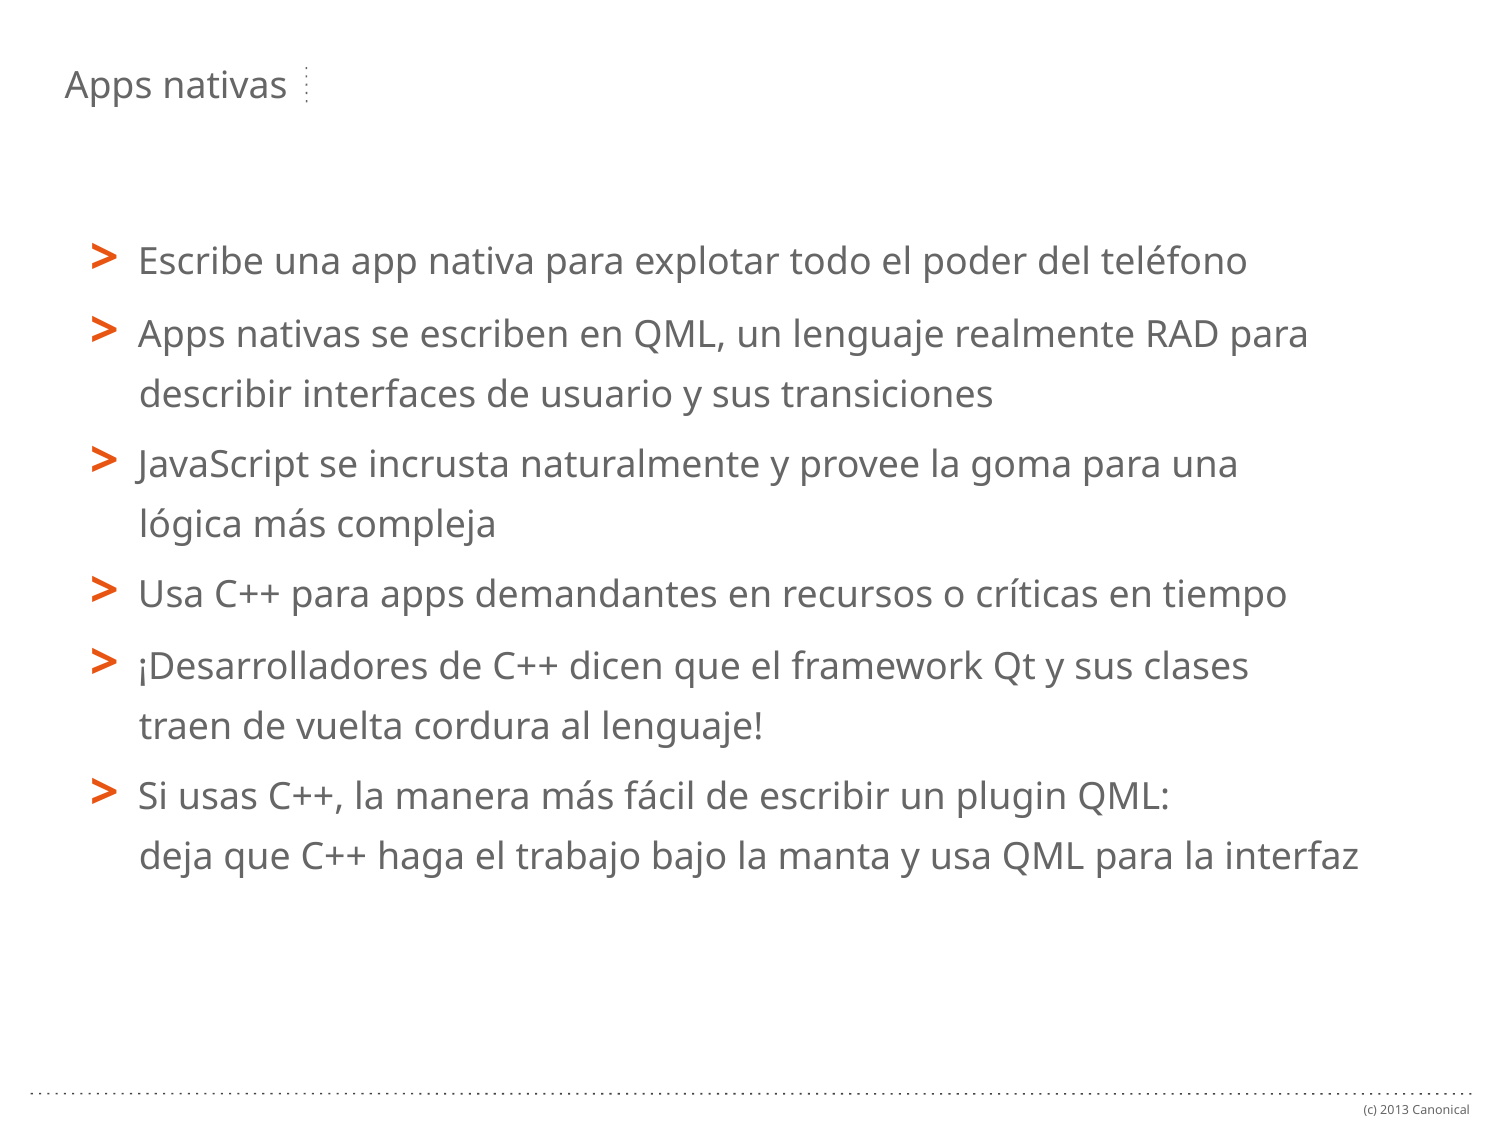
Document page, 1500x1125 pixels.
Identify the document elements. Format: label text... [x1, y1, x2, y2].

title Apps nativas [49, 53, 556, 114]
text_box (c) 2013 Canonical [19, 1099, 1485, 1119]
list > Escribe una app nativa para explotar todo el poder del teléfono > Apps nativas se escriben en QML, un lenguaje realmente RAD para describir interfaces de usuario y sus transiciones > JavaScript se incrusta naturalmente y provee la goma para una lógica más compleja > Usa C++ para apps demandantes en recursos o críticas en tiempo > ¡Desarrolladores de C++ dicen que el framework Qt y sus clases traen de vuelta cordura al lenguaje! > Si usas C++, la manera más fácil de escribir un plugin QML: deja que C++ haga el trabajo bajo la manta y usa QML para la interfaz [75, 209, 1425, 1078]
